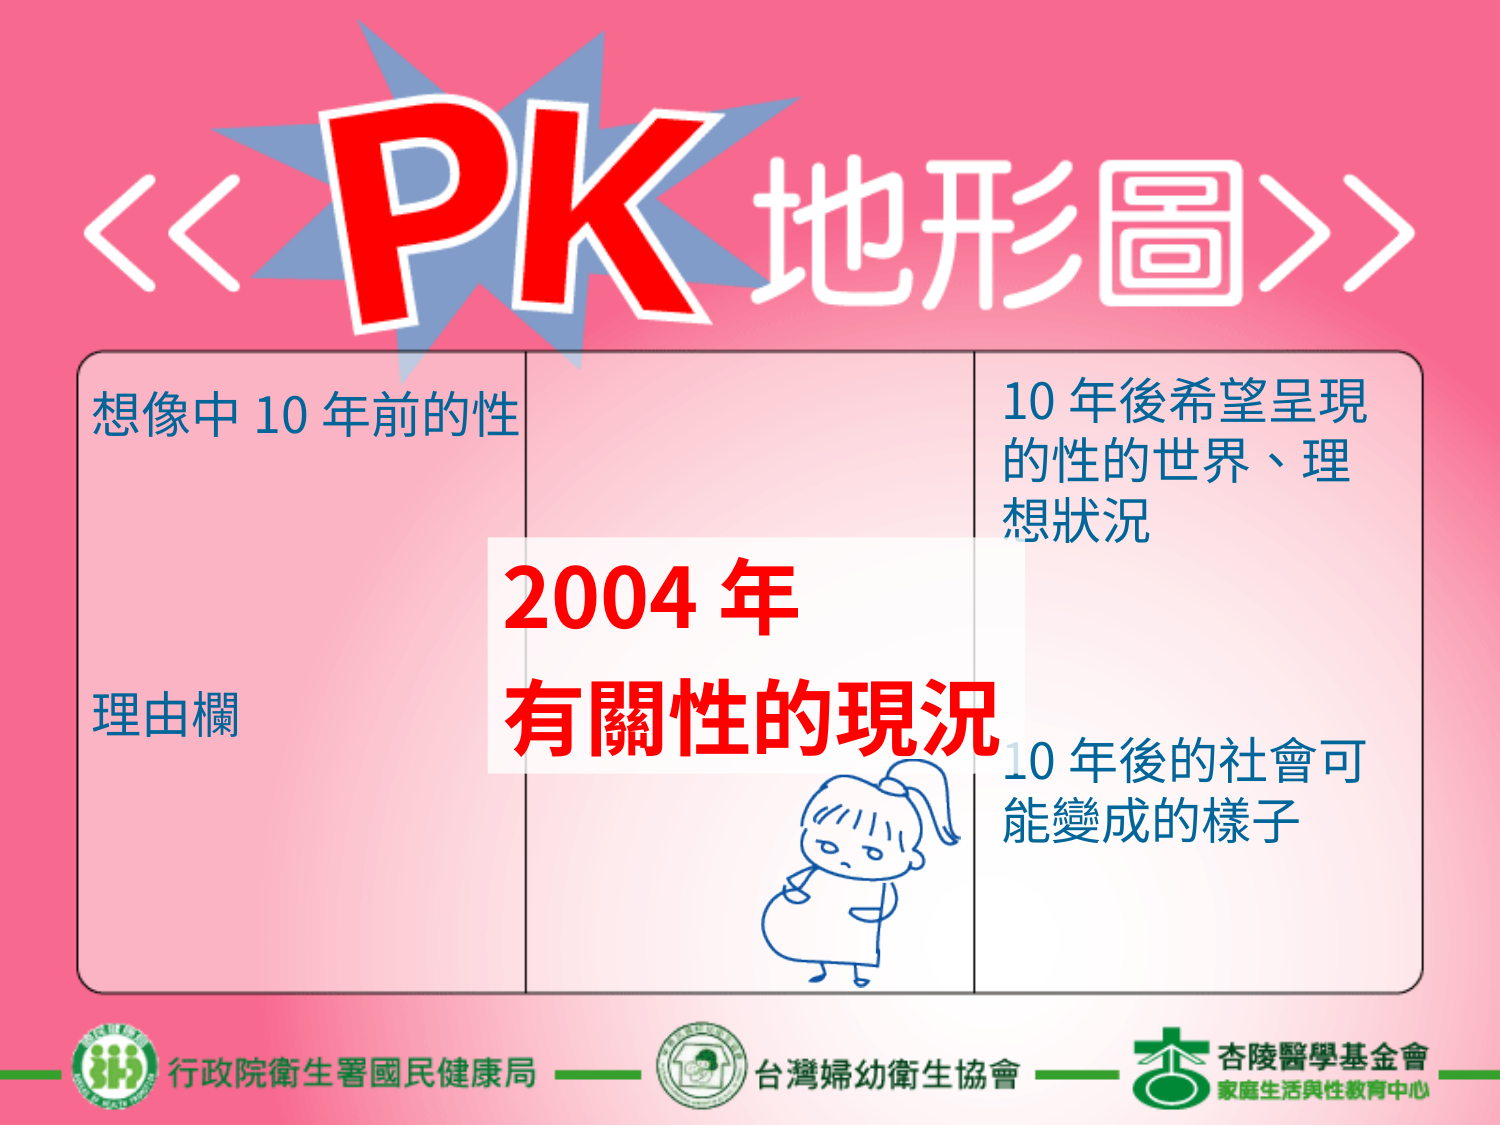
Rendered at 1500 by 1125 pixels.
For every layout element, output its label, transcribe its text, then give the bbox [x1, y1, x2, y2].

text_box 想像中10年前的性 理由欄 [76, 376, 538, 752]
text_box 2004年 有關性的現況 [487, 537, 1026, 774]
picture [0, 0, 1500, 1125]
text_box 10年後希望呈現的性的世界、理想狀況 10年後的社會可能變成的樣子 [986, 361, 1400, 858]
